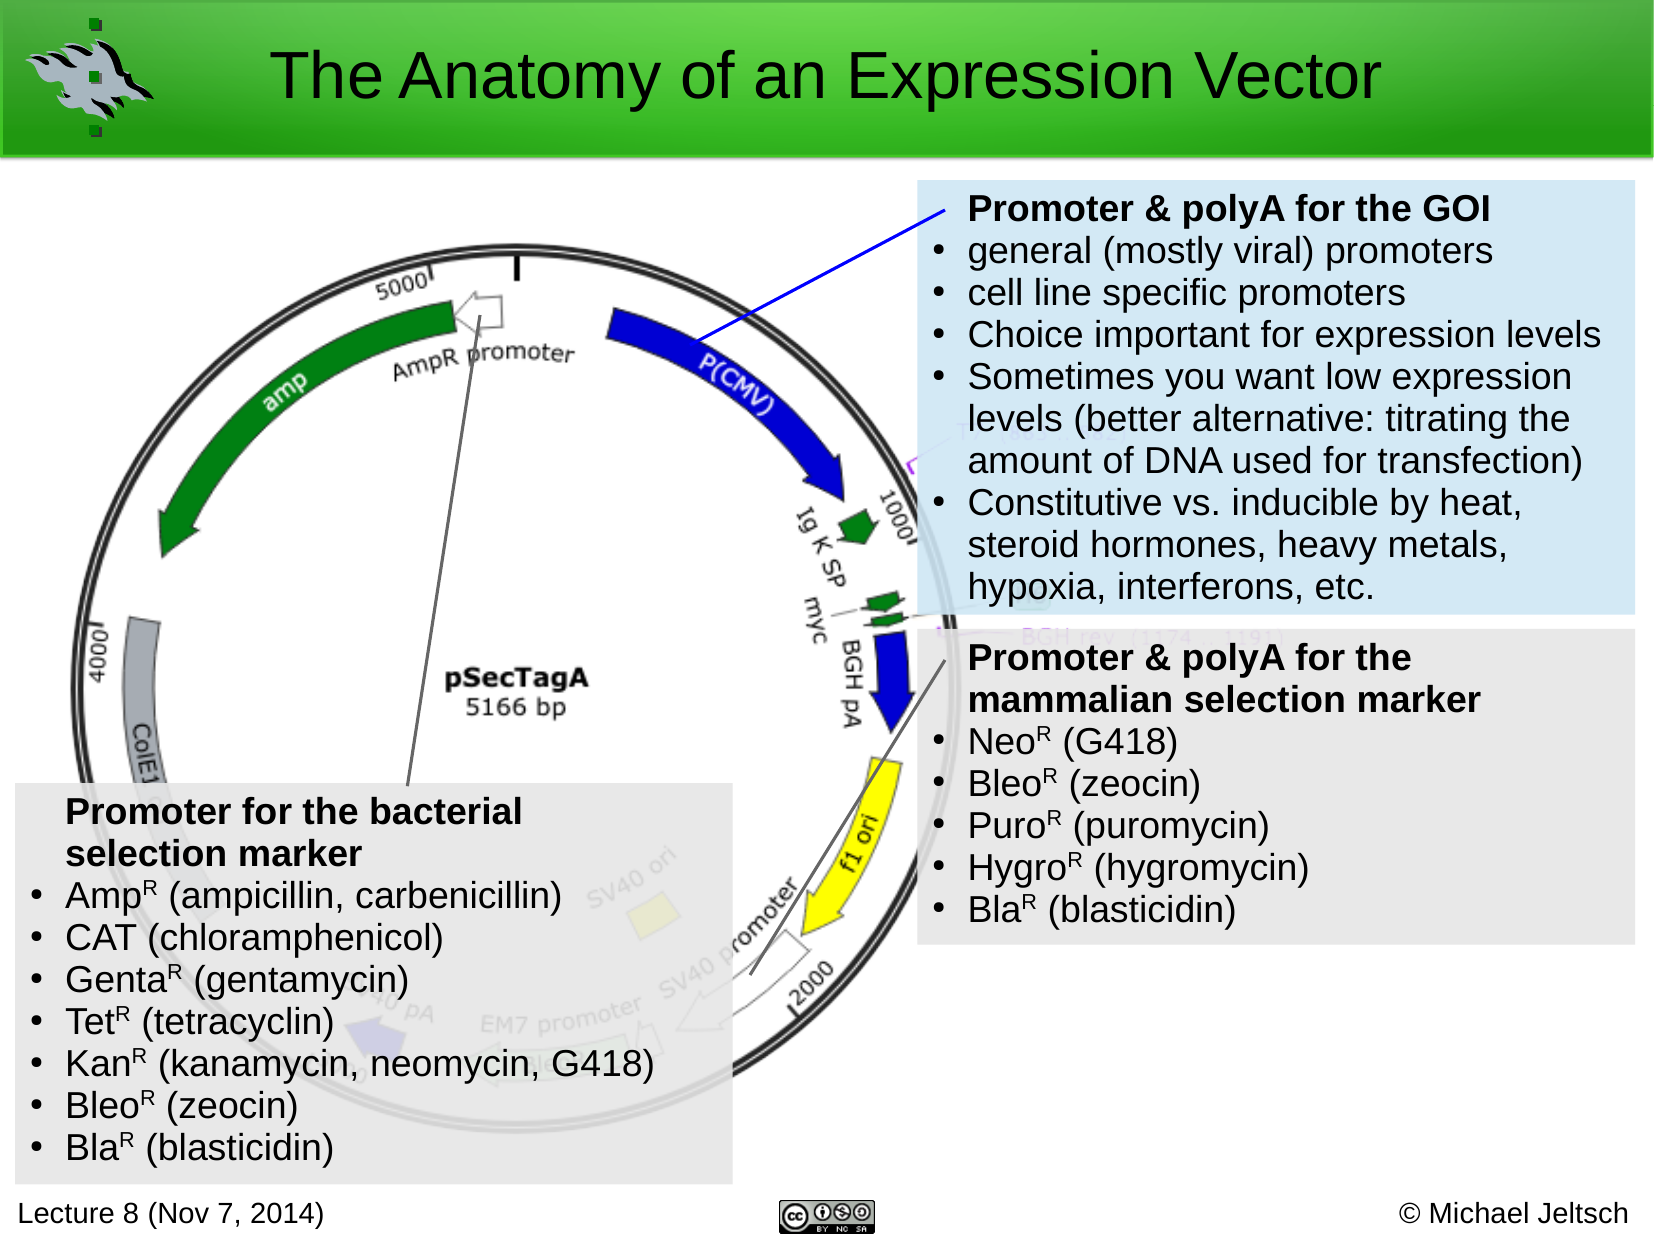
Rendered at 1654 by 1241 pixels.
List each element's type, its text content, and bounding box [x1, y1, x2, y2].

text_box Promoter for the bacterial selection marker AmpR (ampicillin, carbenicillin) CAT (chloramphenicol) GentaR (gentamycin) TetR (tetracyclin) KanR (kanamycin, neomycin, G418) BleoR (zeocin) BlaR (blasticidin) [15, 783, 733, 1185]
picture [779, 1200, 875, 1234]
title The Anatomy of an Expression Vector [206, 30, 1448, 121]
picture [44, 179, 1319, 1184]
text_box Promoter & polyA for the mammalian selection marker NeoR (G418) BleoR (zeocin) PuroR (puromycin) HygroR (hygromycin) BlaR (blasticidin) [917, 628, 1636, 945]
text_box Promoter & polyA for the GOI general (mostly viral) promoters cell line specific promoters Choice important for expression levels Sometimes you want low expression levels (better alternative: titrating the amount of DNA used for transfection) Constitutive vs. inducible by heat, steroid hormones, heavy metals, hypoxia, interferons, etc. [917, 180, 1636, 615]
